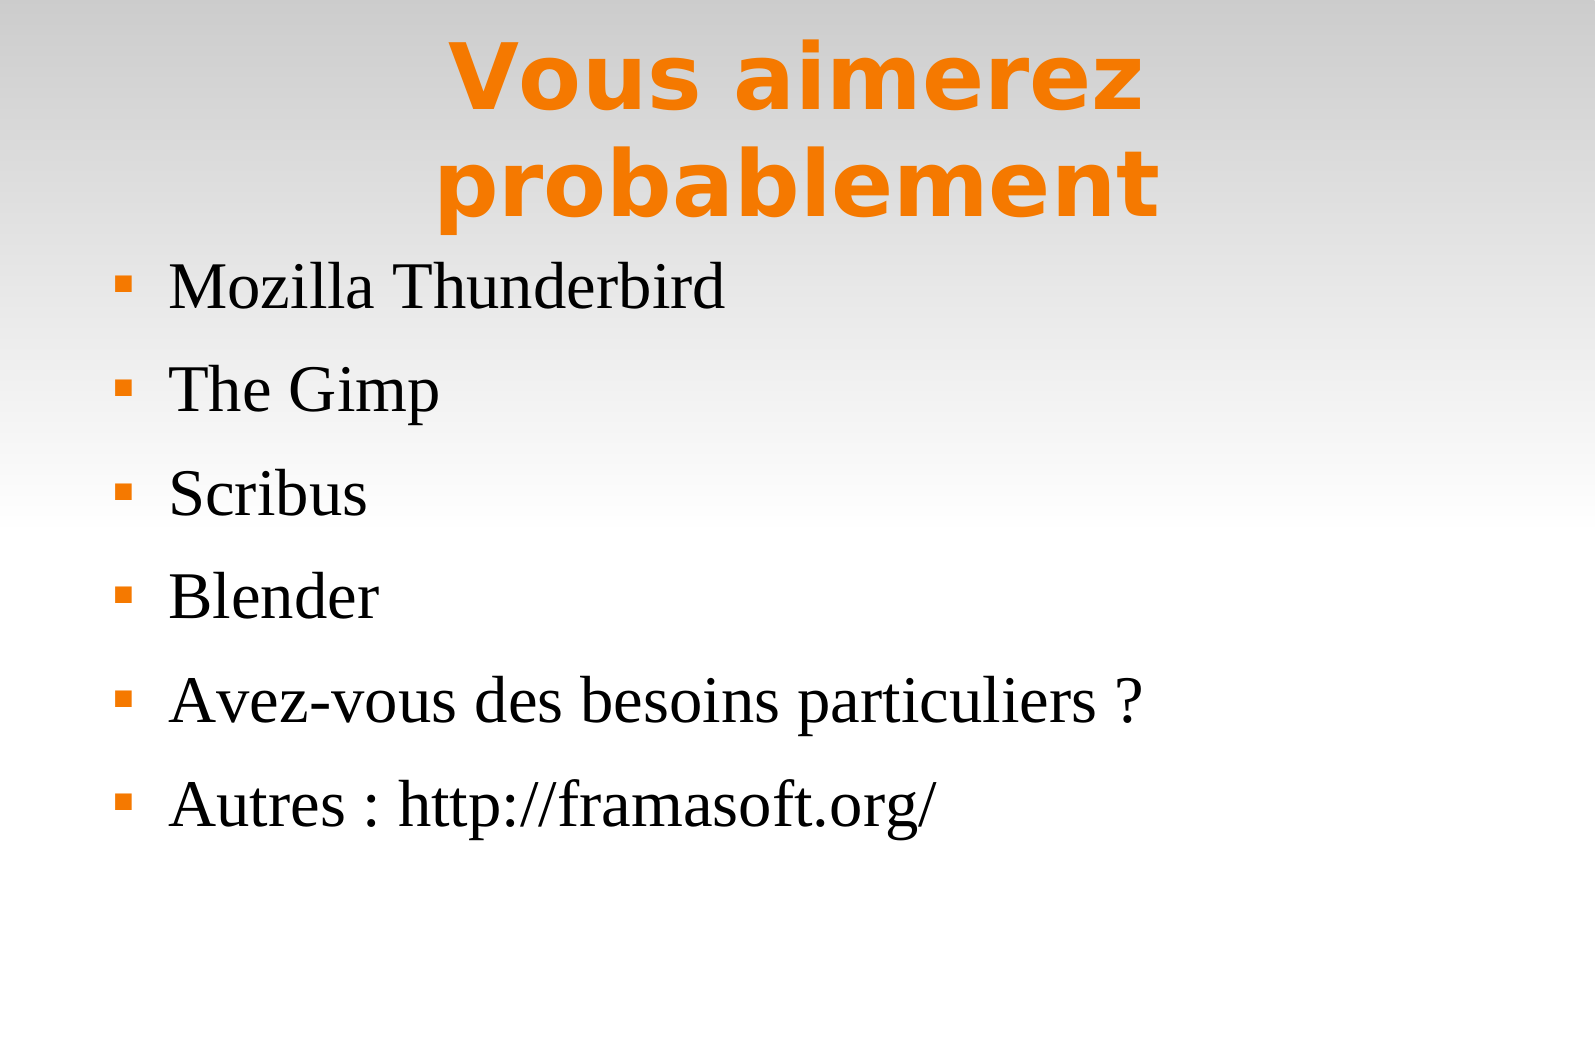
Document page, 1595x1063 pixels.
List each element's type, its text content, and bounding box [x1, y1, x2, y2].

list Mozilla Thunderbird The Gimp Scribus Blender Avez-vous des besoins particuliers ? Autres : http://framasoft.org/ [79, 248, 1515, 936]
title Vous aimerez probablement [79, 24, 1515, 239]
